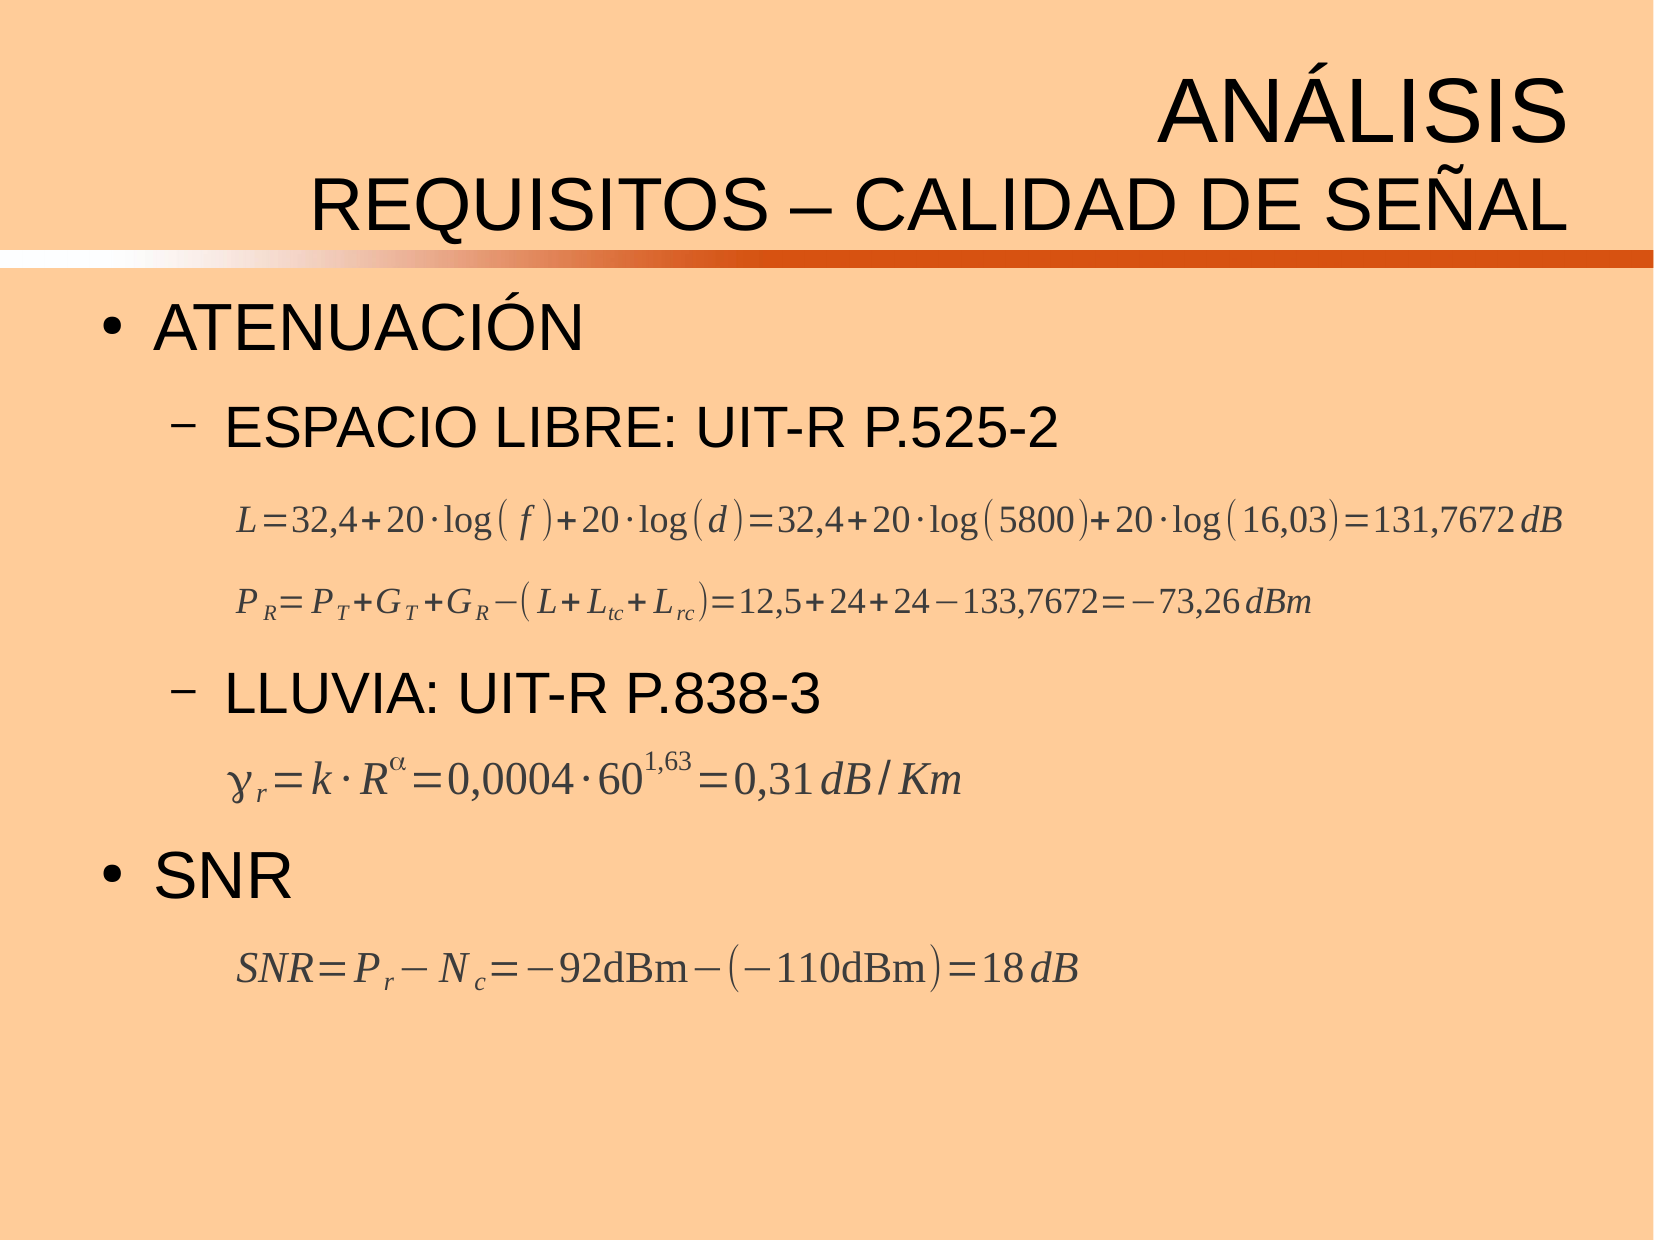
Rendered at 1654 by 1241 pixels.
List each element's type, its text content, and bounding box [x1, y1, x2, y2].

chart [224, 578, 1322, 626]
chart [224, 496, 1574, 543]
title ANÁLISIS REQUISITOS – CALIDAD DE SEÑAL [82, 49, 1571, 250]
chart [212, 744, 974, 810]
list ATENUACIÓN ESPACIO LIBRE: UIT-R P.525-2 LLUVIA: UIT-R P.838-3 SNR [82, 290, 1538, 1010]
picture [0, 250, 1654, 268]
chart [222, 940, 1092, 998]
